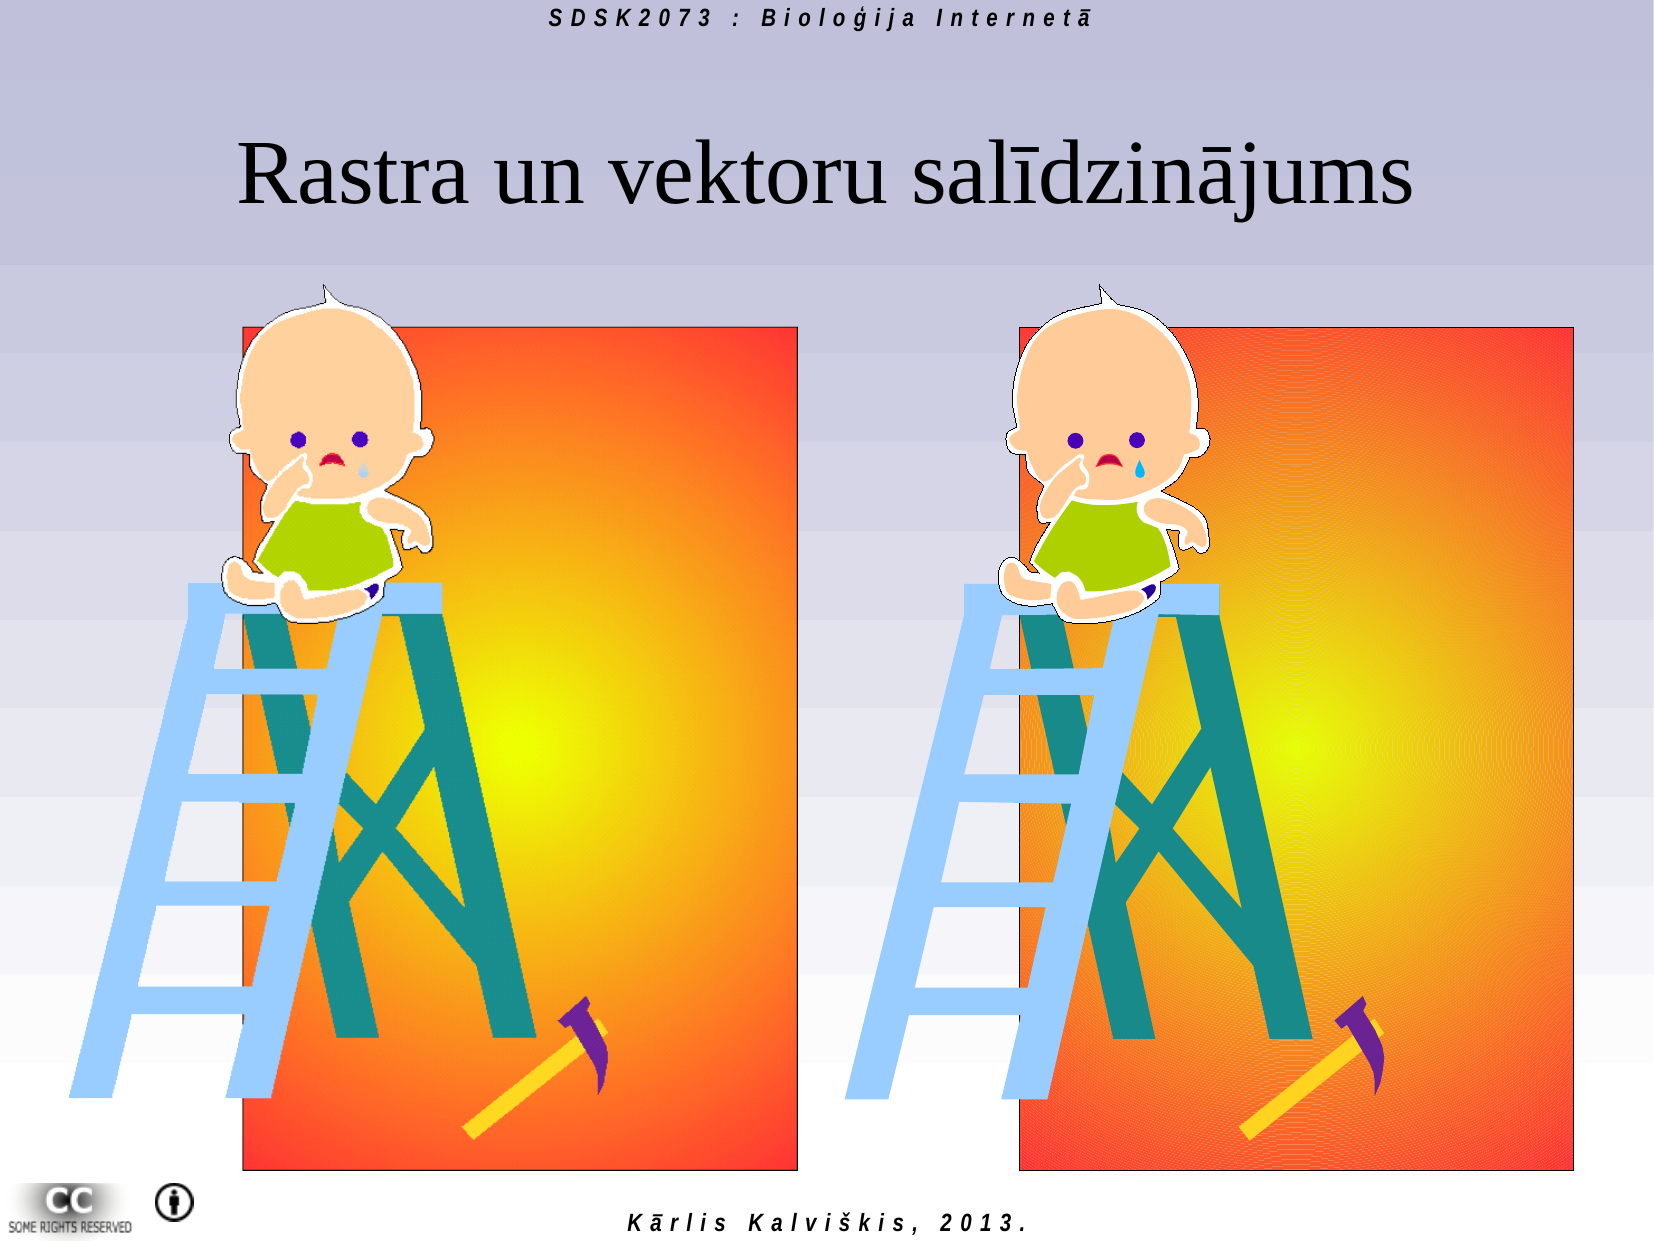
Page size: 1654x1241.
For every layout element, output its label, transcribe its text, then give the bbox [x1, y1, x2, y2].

title Rastra un vektoru salīdzinājums [29, 49, 1625, 296]
picture [0, 0, 1654, 1241]
text_box [844, 284, 1574, 1171]
